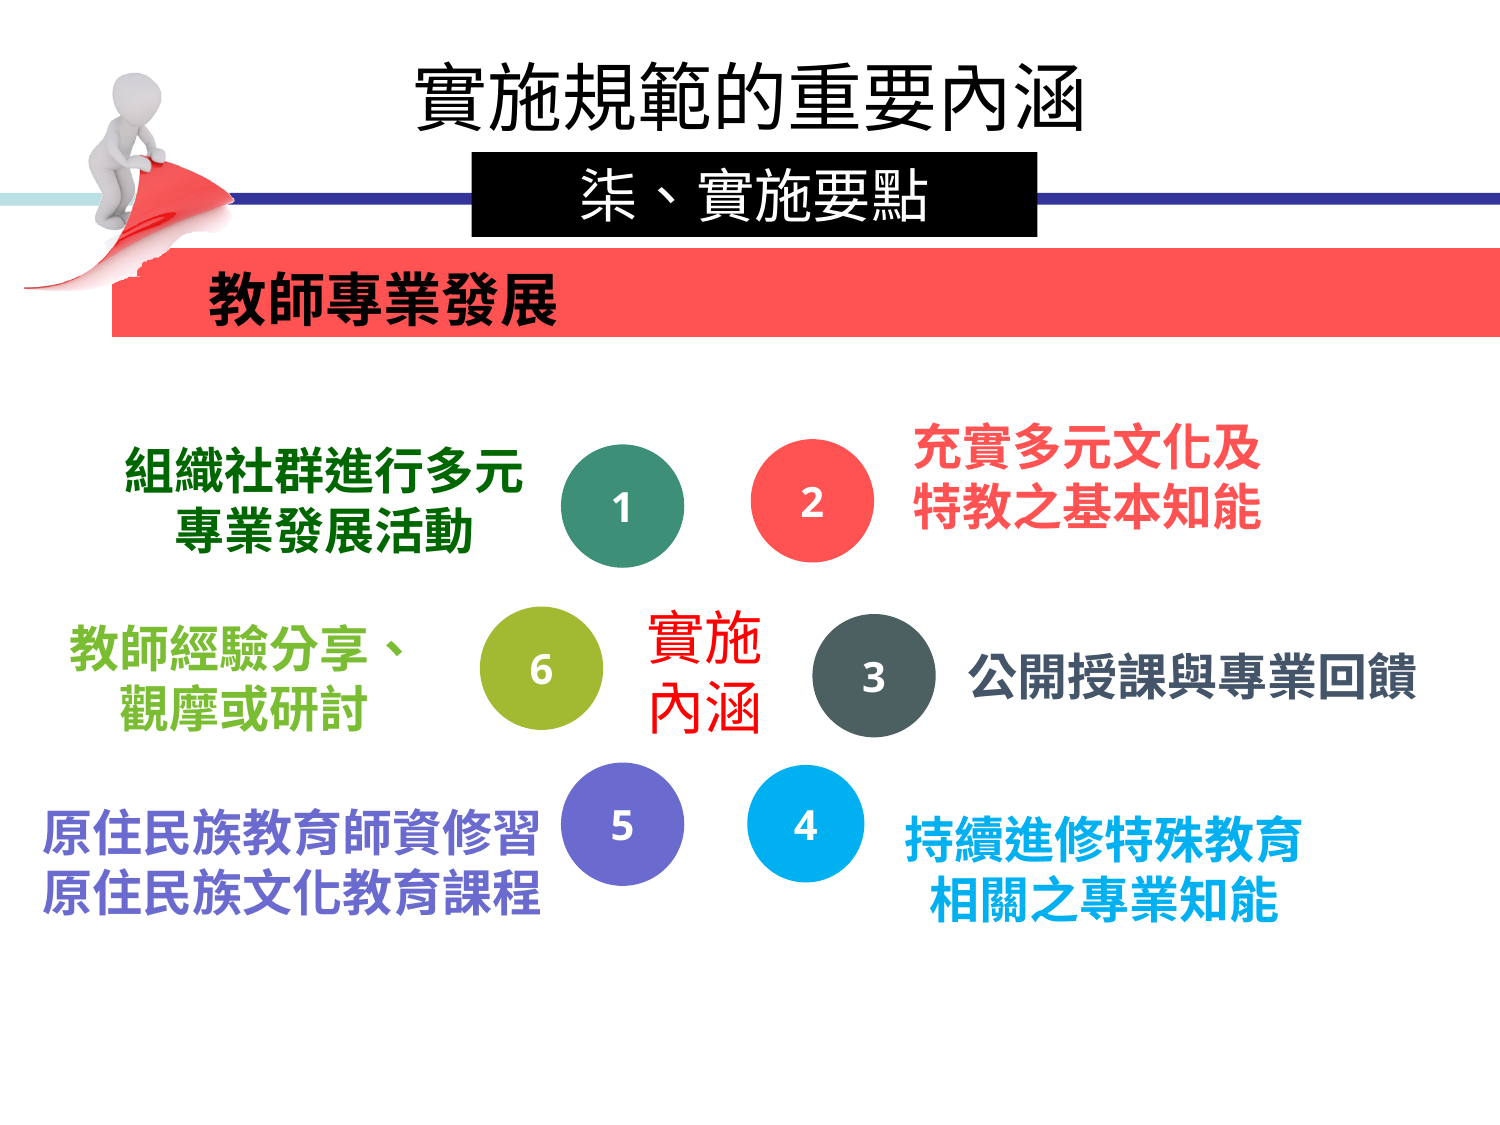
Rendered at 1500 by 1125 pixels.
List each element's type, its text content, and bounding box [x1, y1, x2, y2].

text_box 教師經驗分享、觀摩或研討 [47, 611, 442, 745]
text_box 持續進修特殊教育相關之專業知能 [885, 801, 1323, 936]
text_box 充實多元文化及特教之基本知能 [874, 408, 1300, 543]
text_box 1 [560, 444, 685, 568]
text_box 實施規範的重要內涵 [0, 42, 1500, 148]
text_box 柒、實施要點 [471, 152, 1038, 237]
text_box 3 [833, 613, 936, 738]
text_box [821, 248, 1500, 337]
text_box [243, 192, 471, 205]
text_box 4 [747, 764, 865, 883]
picture [23, 66, 243, 296]
text_box [1038, 192, 1500, 205]
text_box 實施 內涵 [631, 594, 833, 749]
text_box 2 [750, 439, 874, 563]
text_box 公開授課與專業回饋 [954, 638, 1451, 713]
text_box 教師專業發展 [0, 231, 821, 350]
text_box 6 [479, 606, 604, 730]
text_box 5 [568, 762, 685, 886]
text_box [0, 192, 23, 206]
text_box 組織社群進行多元專業發展活動 [100, 432, 550, 567]
text_box 原住民族教育師資修習原住民族文化教育課程 [29, 795, 573, 929]
